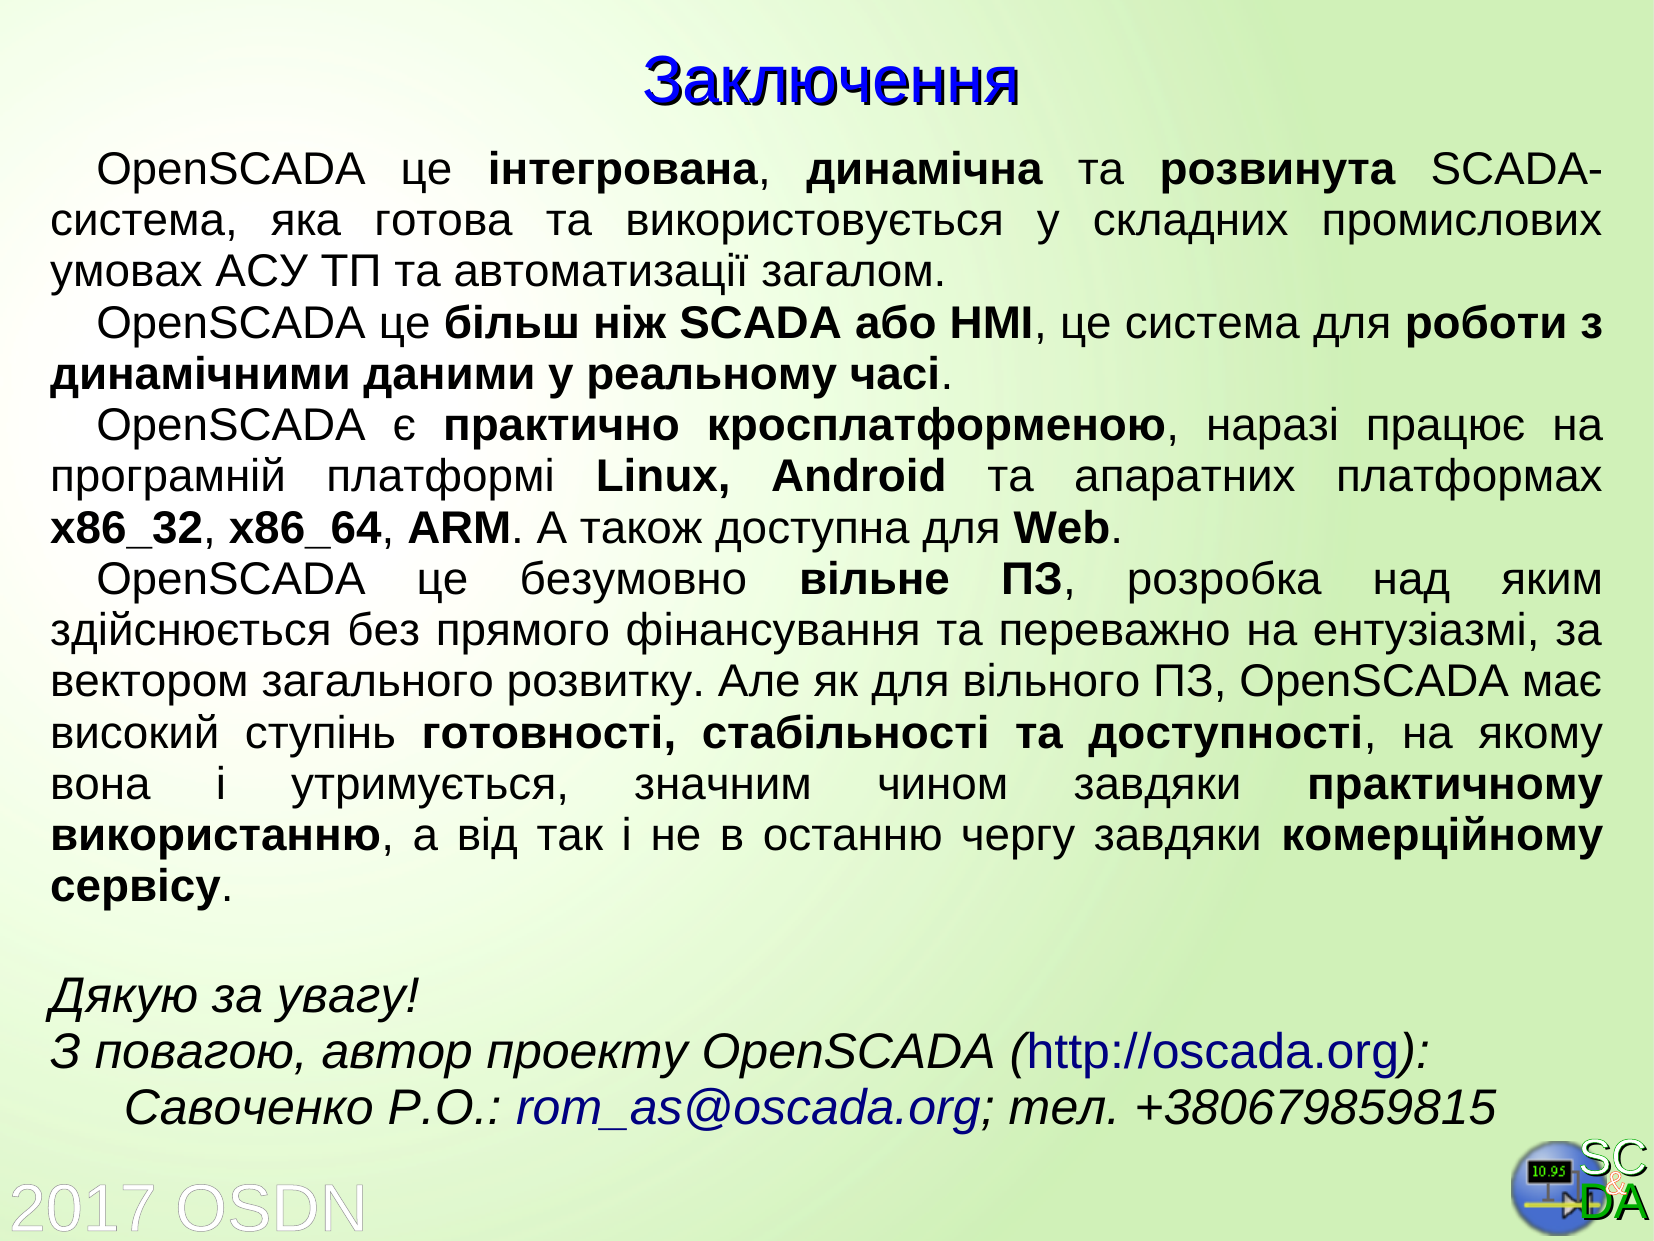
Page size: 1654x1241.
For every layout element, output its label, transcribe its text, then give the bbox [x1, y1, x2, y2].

picture [1589, 1189, 1606, 1214]
picture [1586, 1164, 1603, 1170]
picture [1511, 1164, 1607, 1236]
title Заключення [44, 21, 1619, 126]
text_box OpenSCADA це інтегрована, динамічна та розвинута SCADA-система, яка готова та використовується у складних промислових умовах АСУ ТП та автоматизації загалом. OpenSCADA це більш ніж SCADA або HMI, це система для роботи з динамічними даними у реальному часі. OpenSCADA є практично кросплатформеною, наразі працює на програмній платформі Linux, Android та апаратних платформах x86_32, x86_64, ARM. А також доступна для Web. OpenSCADA це безумовно вільне ПЗ, розробка над яким здійснюється без прямого фінансування та переважно на ентузіазмі, за вектором загального розвитку. Але як для вільного ПЗ, OpenSCADA має високий ступінь готовності, стабільності та доступності, на якому вона і утримується, значним чином завдяки практичному використанню, а від так і не в останню чергу завдяки комерційному сервісу. Дякую за увагу! З повагою, автор проекту OpenSCADA (http://oscada.org): Савоченко Р.О.: rom_as@oscada.org; тел. +380679859815 [35, 135, 1619, 1164]
